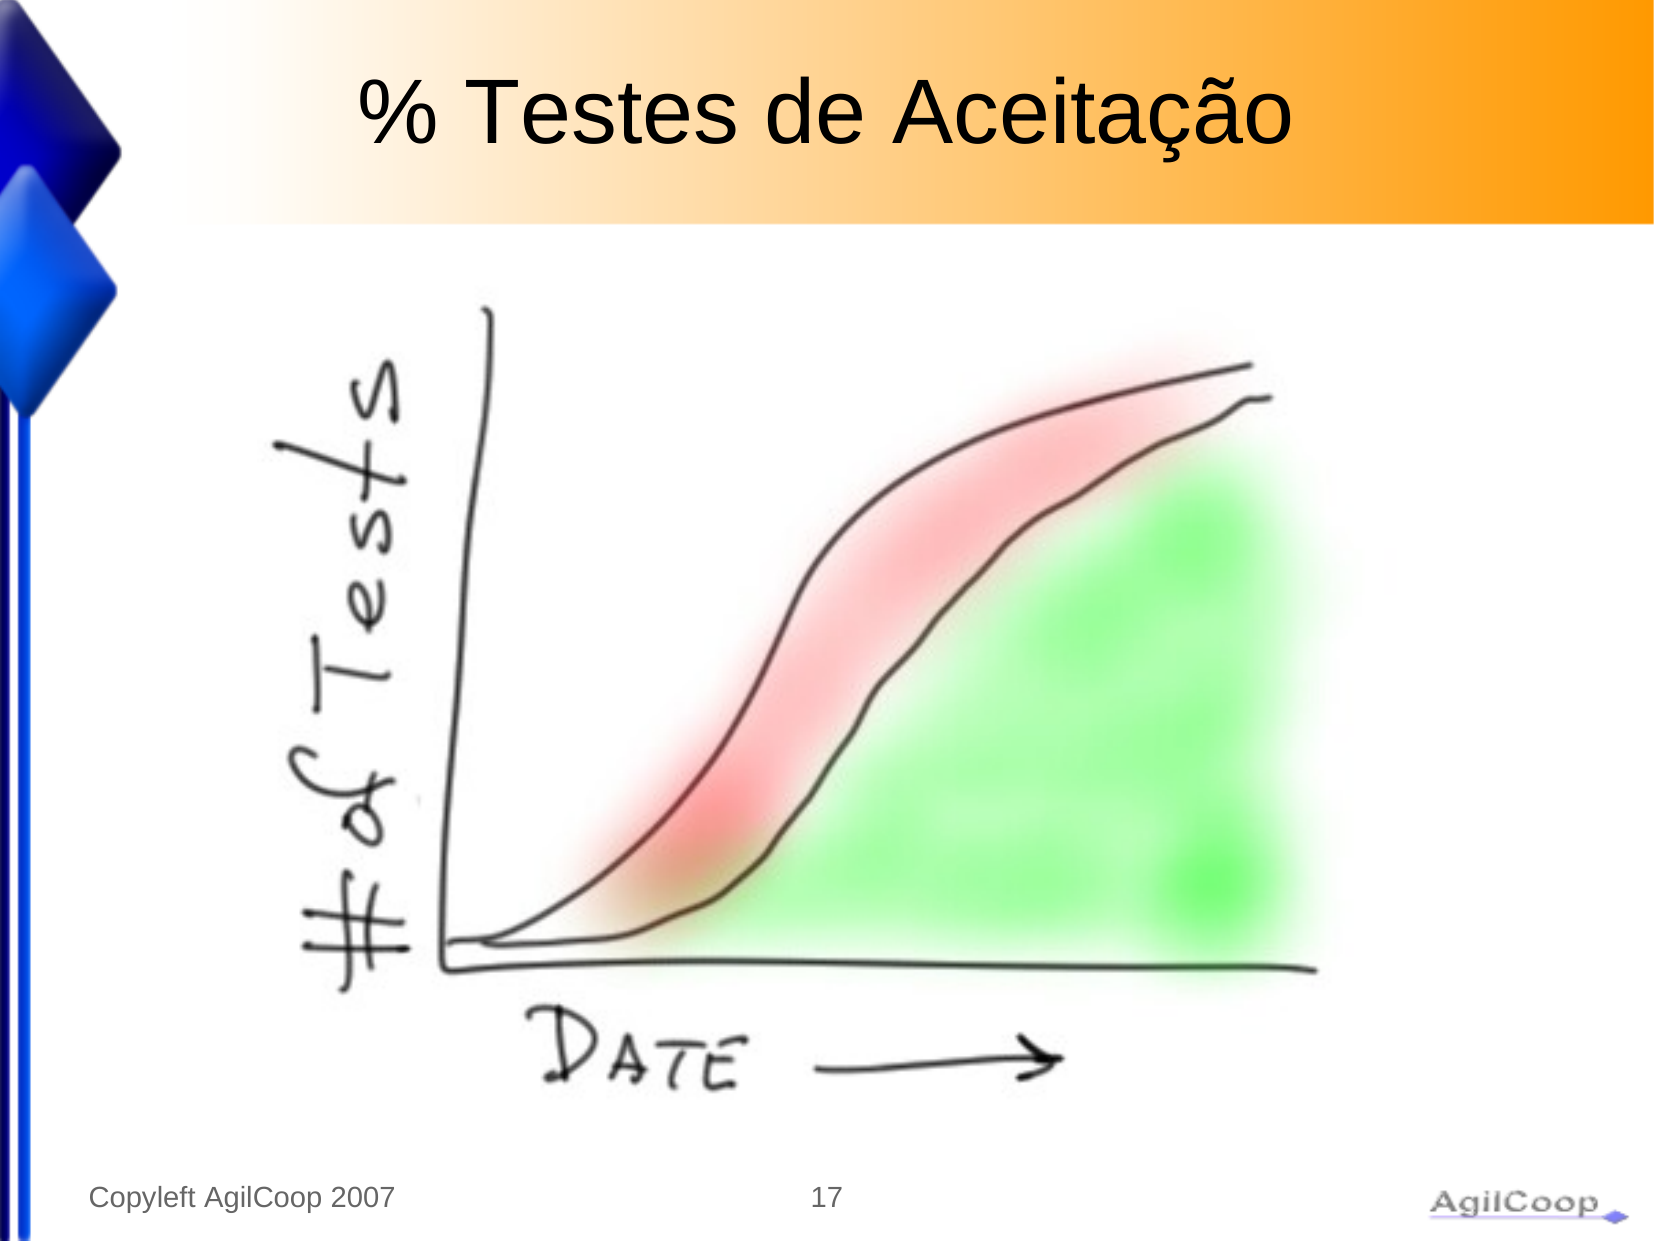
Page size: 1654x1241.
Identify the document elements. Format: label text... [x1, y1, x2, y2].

picture [0, 0, 1654, 1241]
title % Testes de Aceitação [82, 15, 1571, 208]
